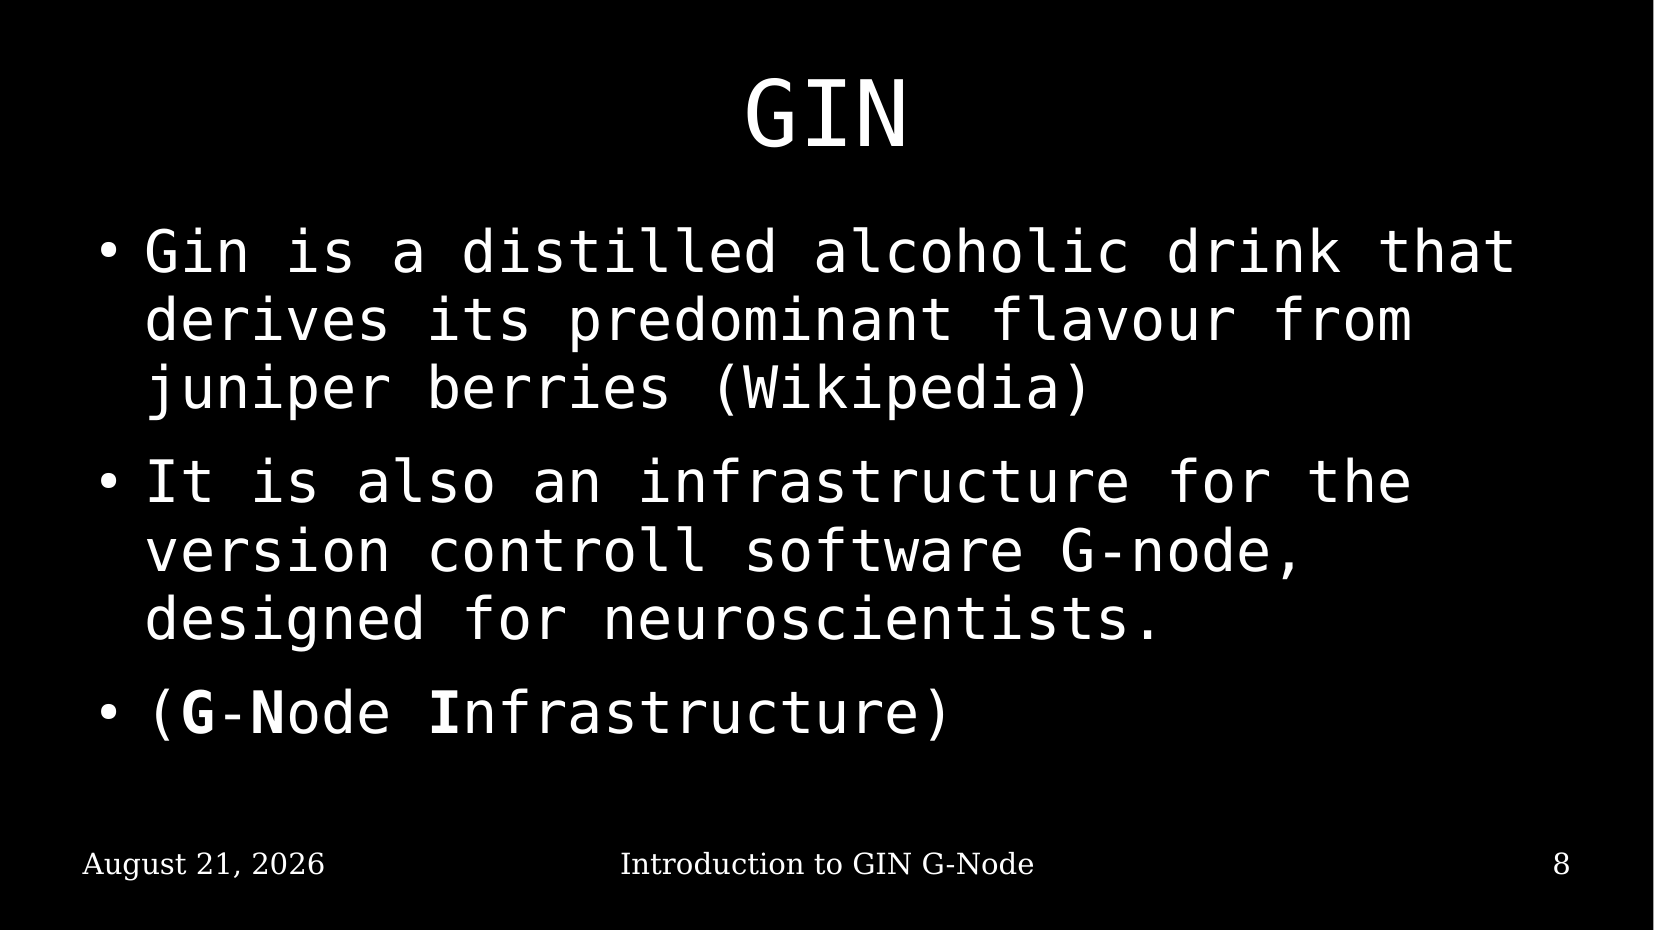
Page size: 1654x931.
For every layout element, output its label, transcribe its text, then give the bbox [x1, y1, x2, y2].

list Gin is a distilled alcoholic drink that derives its predominant flavour from juniper berries (Wikipedia) It is also an infrastructure for the version controll software G-node, designed for neuroscientists. (G-Node Infrastructure) [82, 217, 1571, 758]
title GIN [82, 37, 1571, 193]
